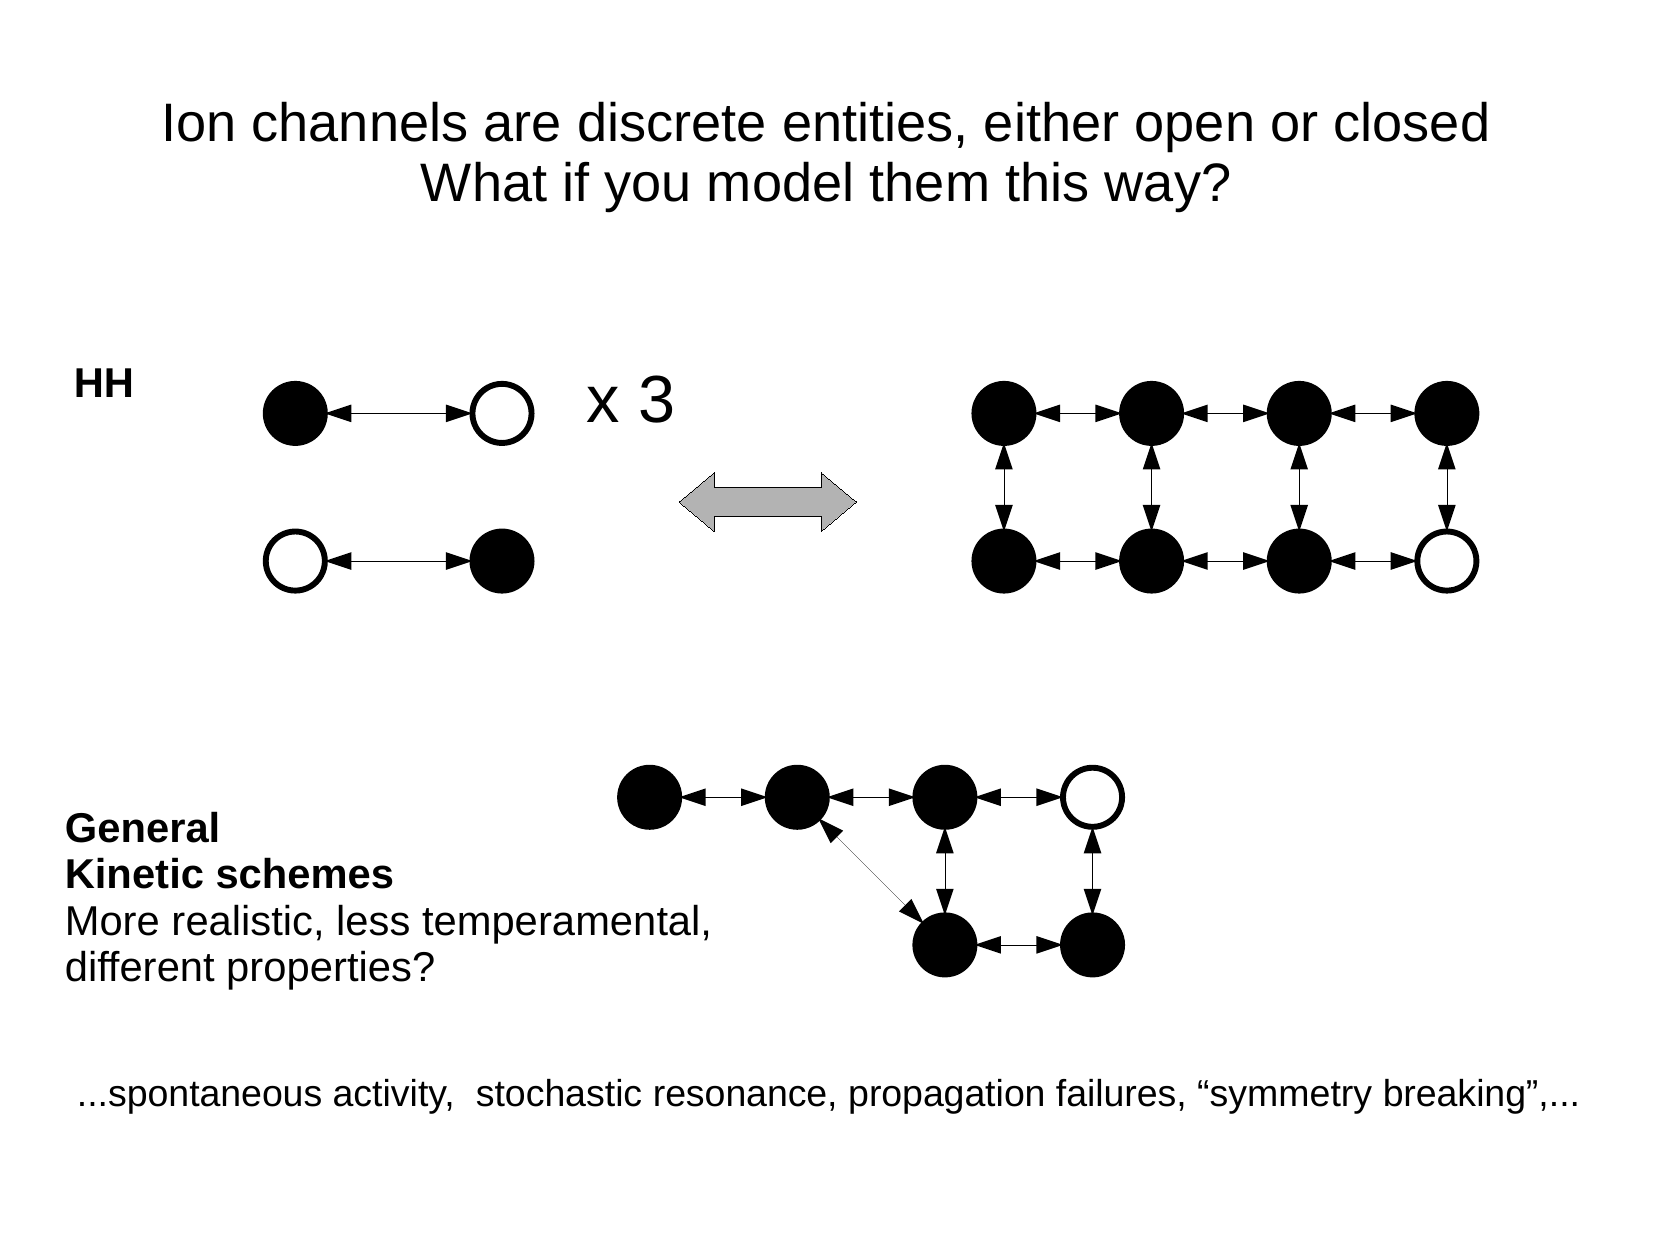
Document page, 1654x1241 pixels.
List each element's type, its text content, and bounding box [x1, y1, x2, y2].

text_box [915, 767, 975, 827]
text_box x 3 [561, 354, 739, 453]
text_box [1063, 915, 1123, 975]
text_box [679, 472, 857, 532]
text_box [1122, 383, 1182, 443]
text_box [1417, 383, 1477, 443]
text_box [472, 383, 532, 443]
text_box [472, 531, 532, 591]
text_box [1269, 383, 1329, 443]
text_box General Kinetic schemes More realistic, less temperamental, different properties? [49, 797, 727, 1025]
text_box [265, 531, 325, 591]
text_box [915, 915, 975, 975]
text_box [1417, 531, 1477, 591]
text_box [1063, 767, 1123, 827]
title Ion channels are discrete entities, either open or closed What if you model them this way? [82, 56, 1571, 250]
text_box [1269, 531, 1329, 591]
text_box [1122, 531, 1182, 591]
text_box HH [59, 352, 150, 421]
text_box ...spontaneous activity, stochastic resonance, propagation failures, “symmetry breaking”,... [62, 1065, 1596, 1127]
text_box [767, 767, 827, 827]
text_box [620, 767, 680, 797]
text_box [974, 531, 1034, 591]
text_box [265, 383, 325, 443]
text_box [974, 383, 1034, 443]
